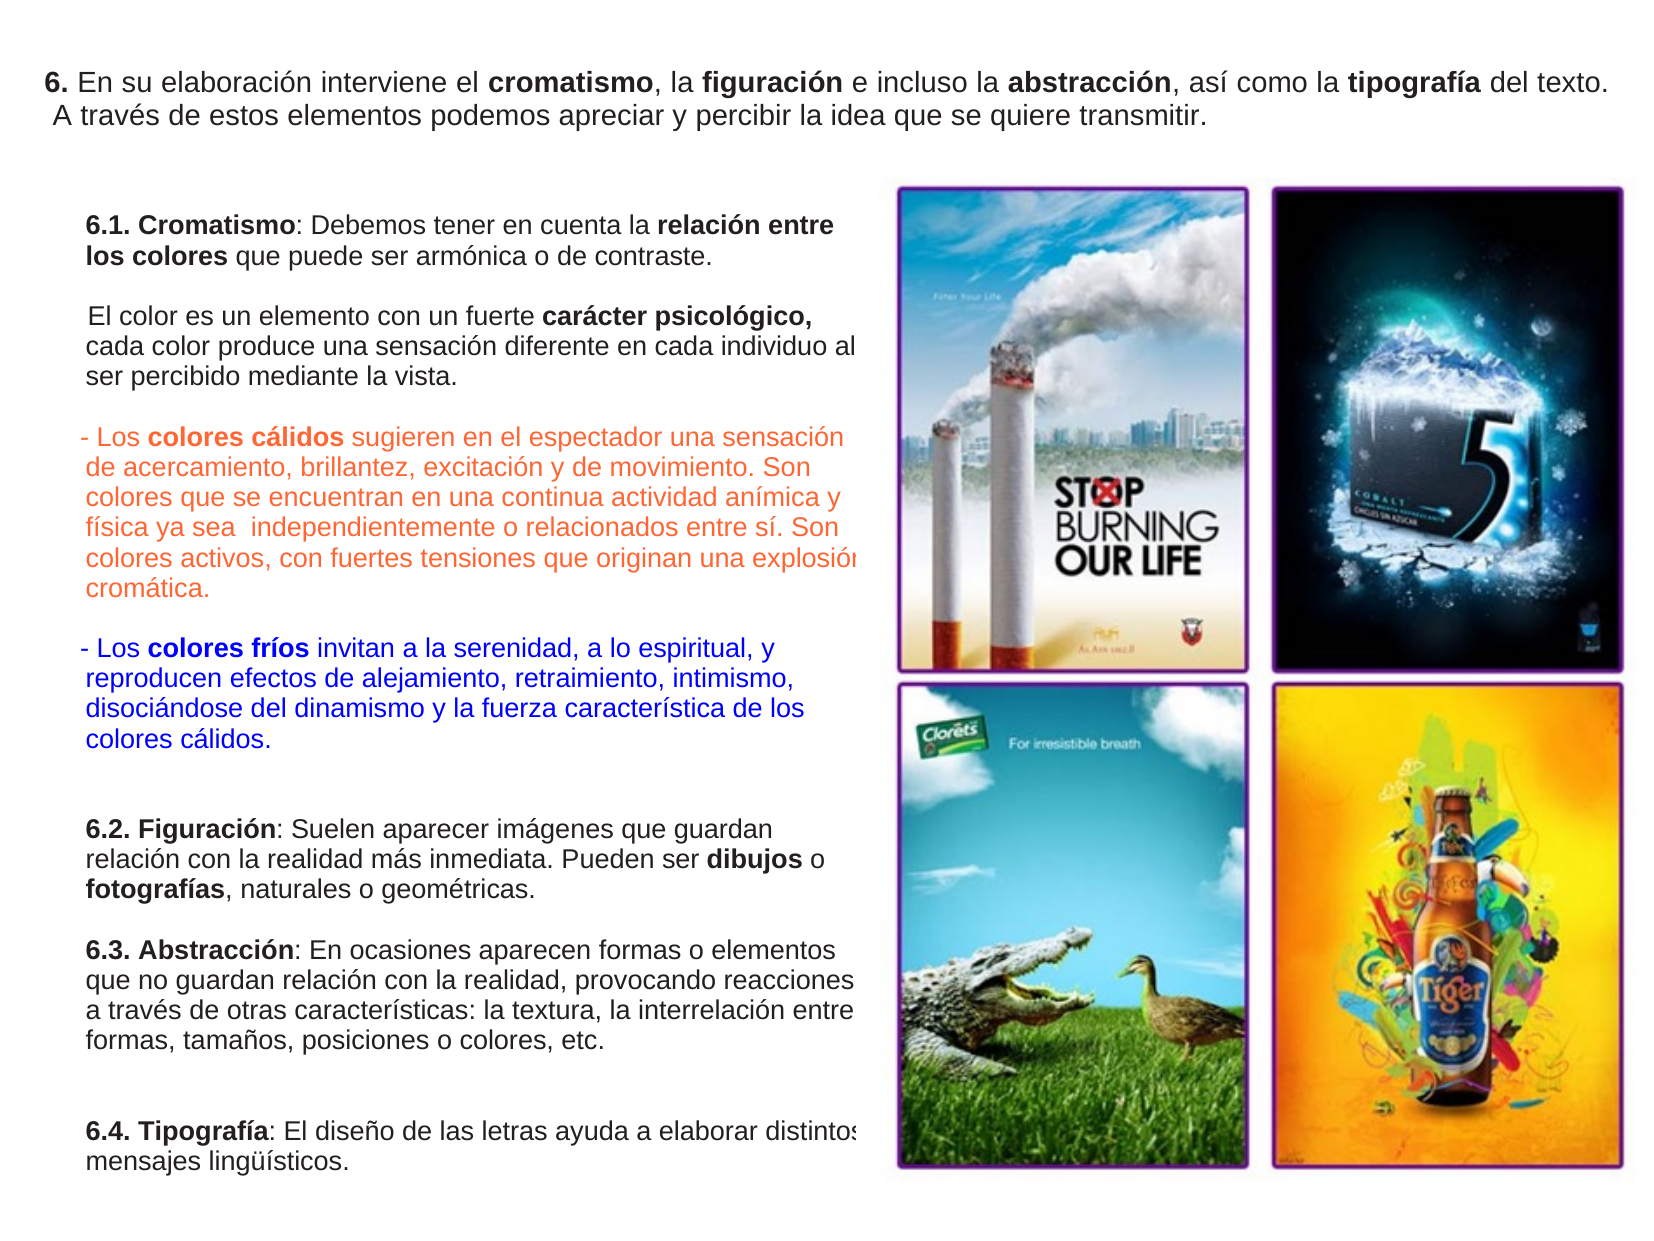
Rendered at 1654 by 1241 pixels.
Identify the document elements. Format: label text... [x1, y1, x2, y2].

picture [856, 177, 1654, 1182]
text_box 6.1. Cromatismo: Debemos tener en cuenta la relación entre los colores que puede ser armónica o de contraste. El color es un elemento con un fuerte carácter psicológico, cada color produce una sensación diferente en cada individuo al ser percibido mediante la vista. - Los colores cálidos sugieren en el espectador una sensación de acercamiento, brillantez, excitación y de movimiento. Son colores que se encuentran en una continua actividad anímica y física ya sea independientemente o relacionados entre sí. Son colores activos, con fuertes tensiones que originan una explosión cromática. - Los colores fríos invitan a la serenidad, a lo espiritual, y reproducen efectos de alejamiento, retraimiento, intimismo, disociándose del dinamismo y la fuerza característica de los colores cálidos. 6.2. Figuración: Suelen aparecer imágenes que guardan relación con la realidad más inmediata. Pueden ser dibujos o fotografías, naturales o geométricas. 6.3. Abstracción: En ocasiones aparecen formas o elementos que no guardan relación con la realidad, provocando reacciones a través de otras características: la textura, la interrelación entre formas, tamaños, posiciones o colores, etc. 6.4. Tipografía: El diseño de las letras ayuda a elaborar distintos mensajes lingüísticos. [0, 118, 886, 886]
text_box 6. En su elaboración interviene el cromatismo, la figuración e incluso la abstracción, así como la tipografía del texto. A través de estos elementos podemos apreciar y percibir la idea que se quiere transmitir. [29, 59, 1625, 139]
